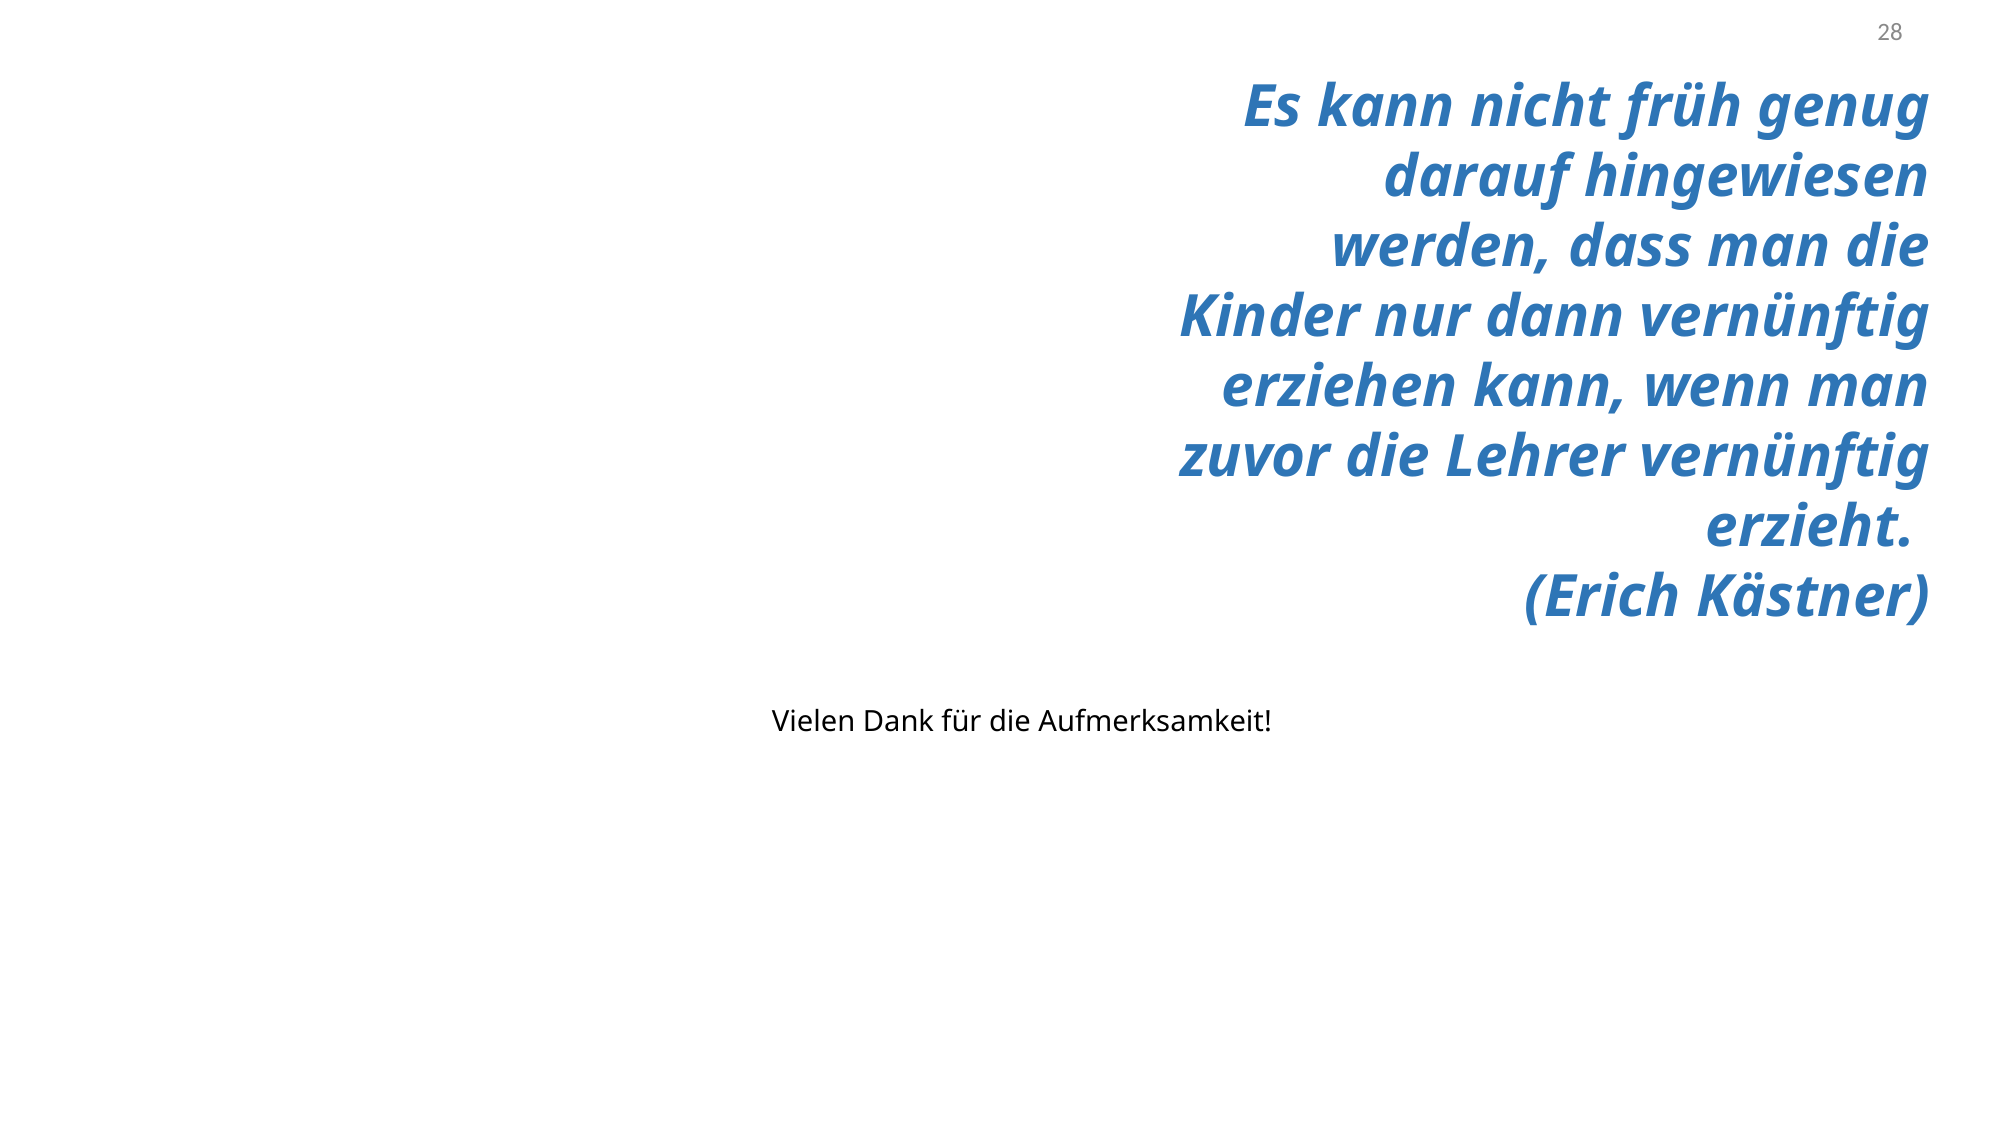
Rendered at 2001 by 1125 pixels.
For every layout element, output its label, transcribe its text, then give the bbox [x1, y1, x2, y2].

text_box Es kann nicht früh genug darauf hingewiesen werden, dass man die Kinder nur dann vernünftig erziehen kann, wenn man zuvor die Lehrer vernünftig erzieht. (Erich Kästner) [1164, 60, 1966, 642]
title Vielen Dank für die Aufmerksamkeit! [205, 540, 1839, 876]
text_box 28 [1862, 0, 2000, 61]
